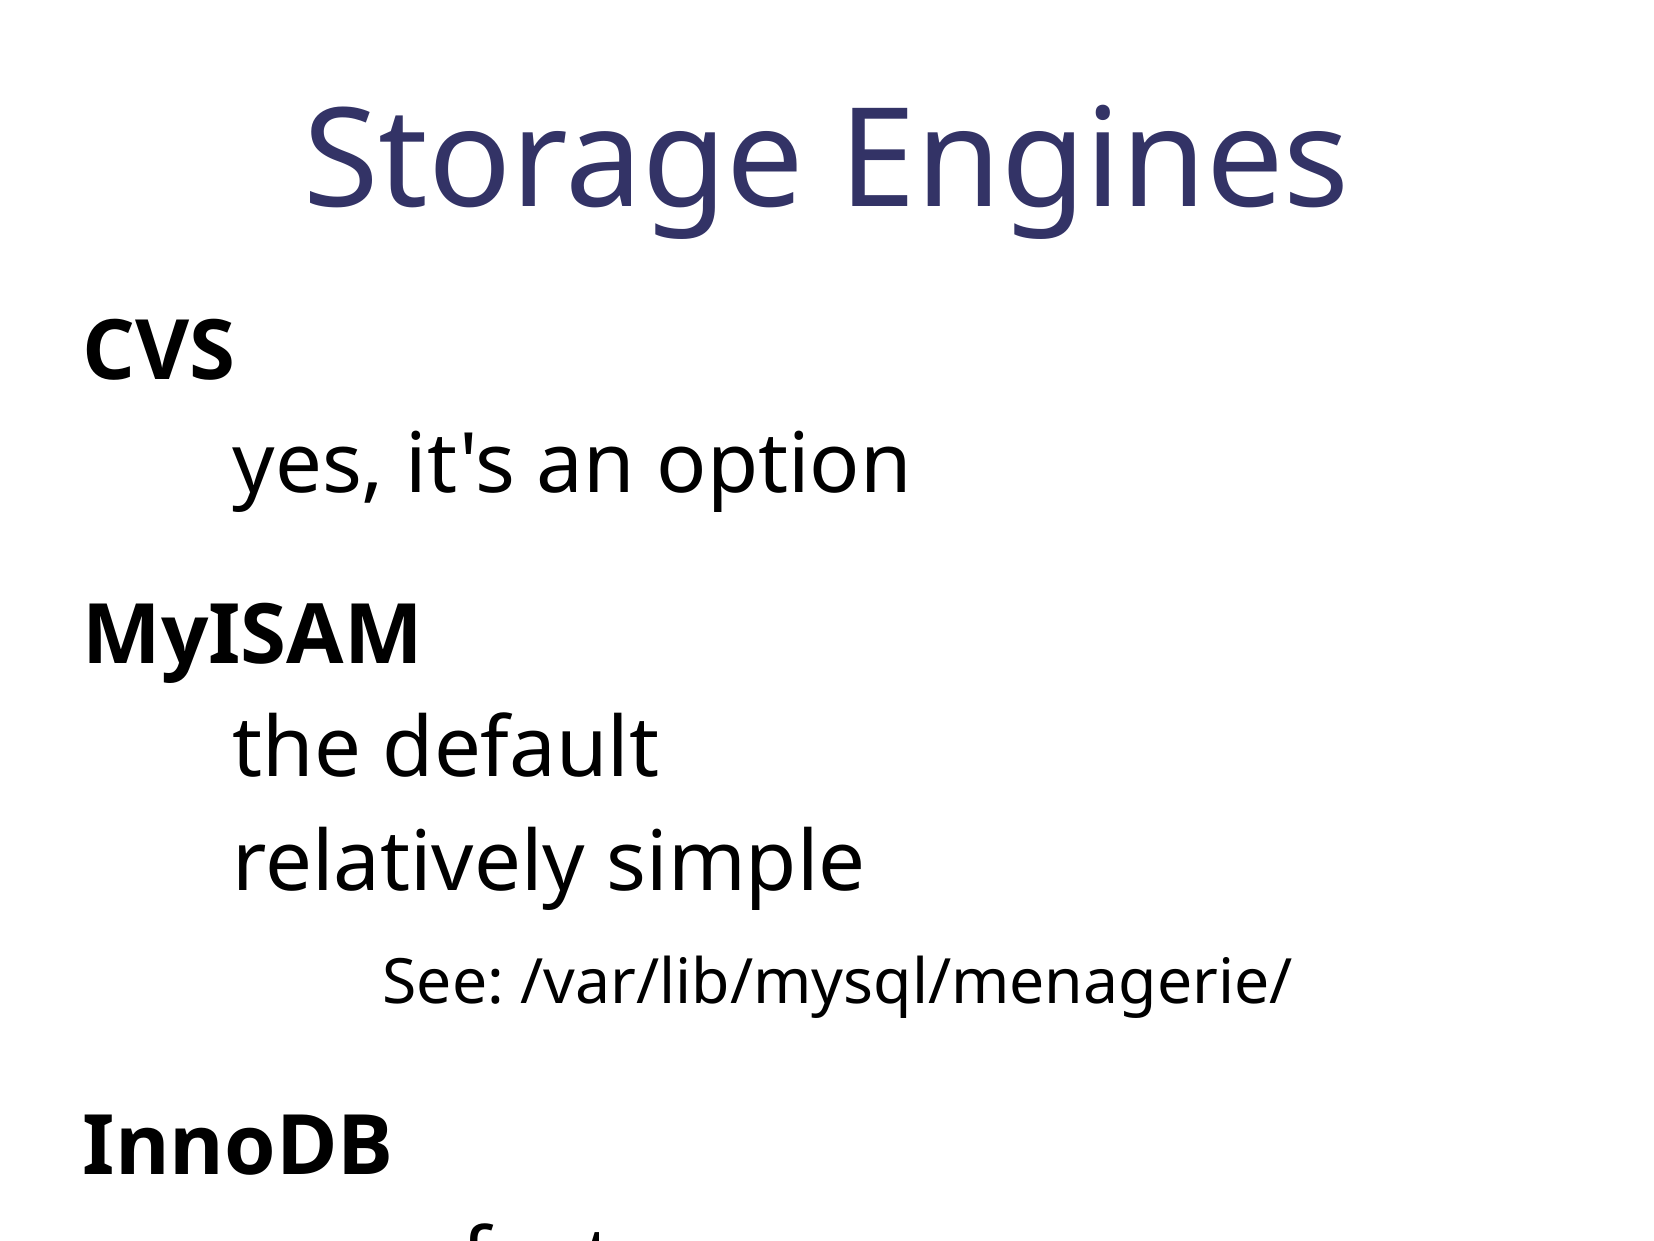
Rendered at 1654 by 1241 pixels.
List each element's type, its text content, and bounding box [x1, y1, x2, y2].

subtitle CVS yes, it's an option MyISAM the default relatively simple See: /var/lib/mysql/menagerie/ InnoDB more features [82, 290, 1571, 1202]
title Storage Engines [82, 49, 1571, 257]
